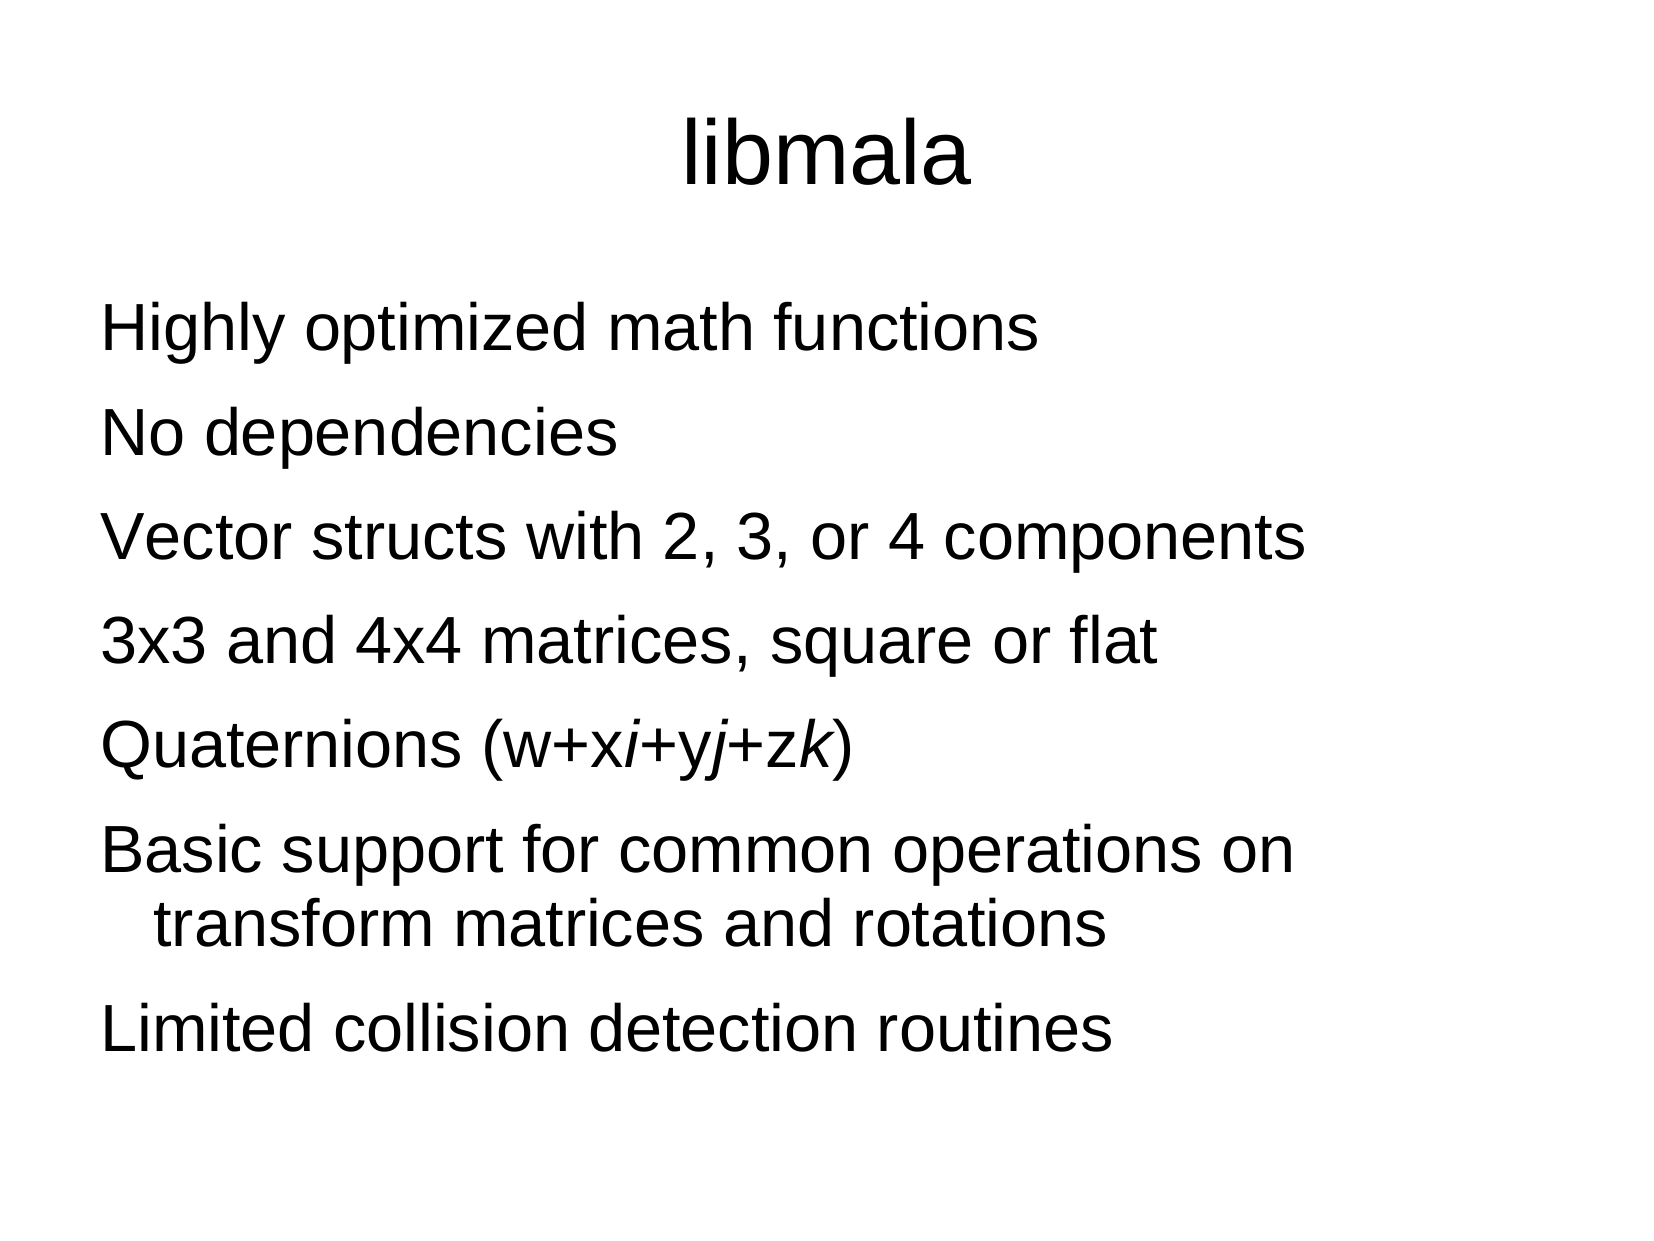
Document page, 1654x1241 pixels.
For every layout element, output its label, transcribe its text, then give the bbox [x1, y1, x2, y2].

title libmala [82, 56, 1571, 250]
list Highly optimized math functions No dependencies Vector structs with 2, 3, or 4 components 3x3 and 4x4 matrices, square or flat Quaternions (w+xi+yj+zk) Basic support for common operations on transform matrices and rotations Limited collision detection routines [82, 290, 1571, 1094]
